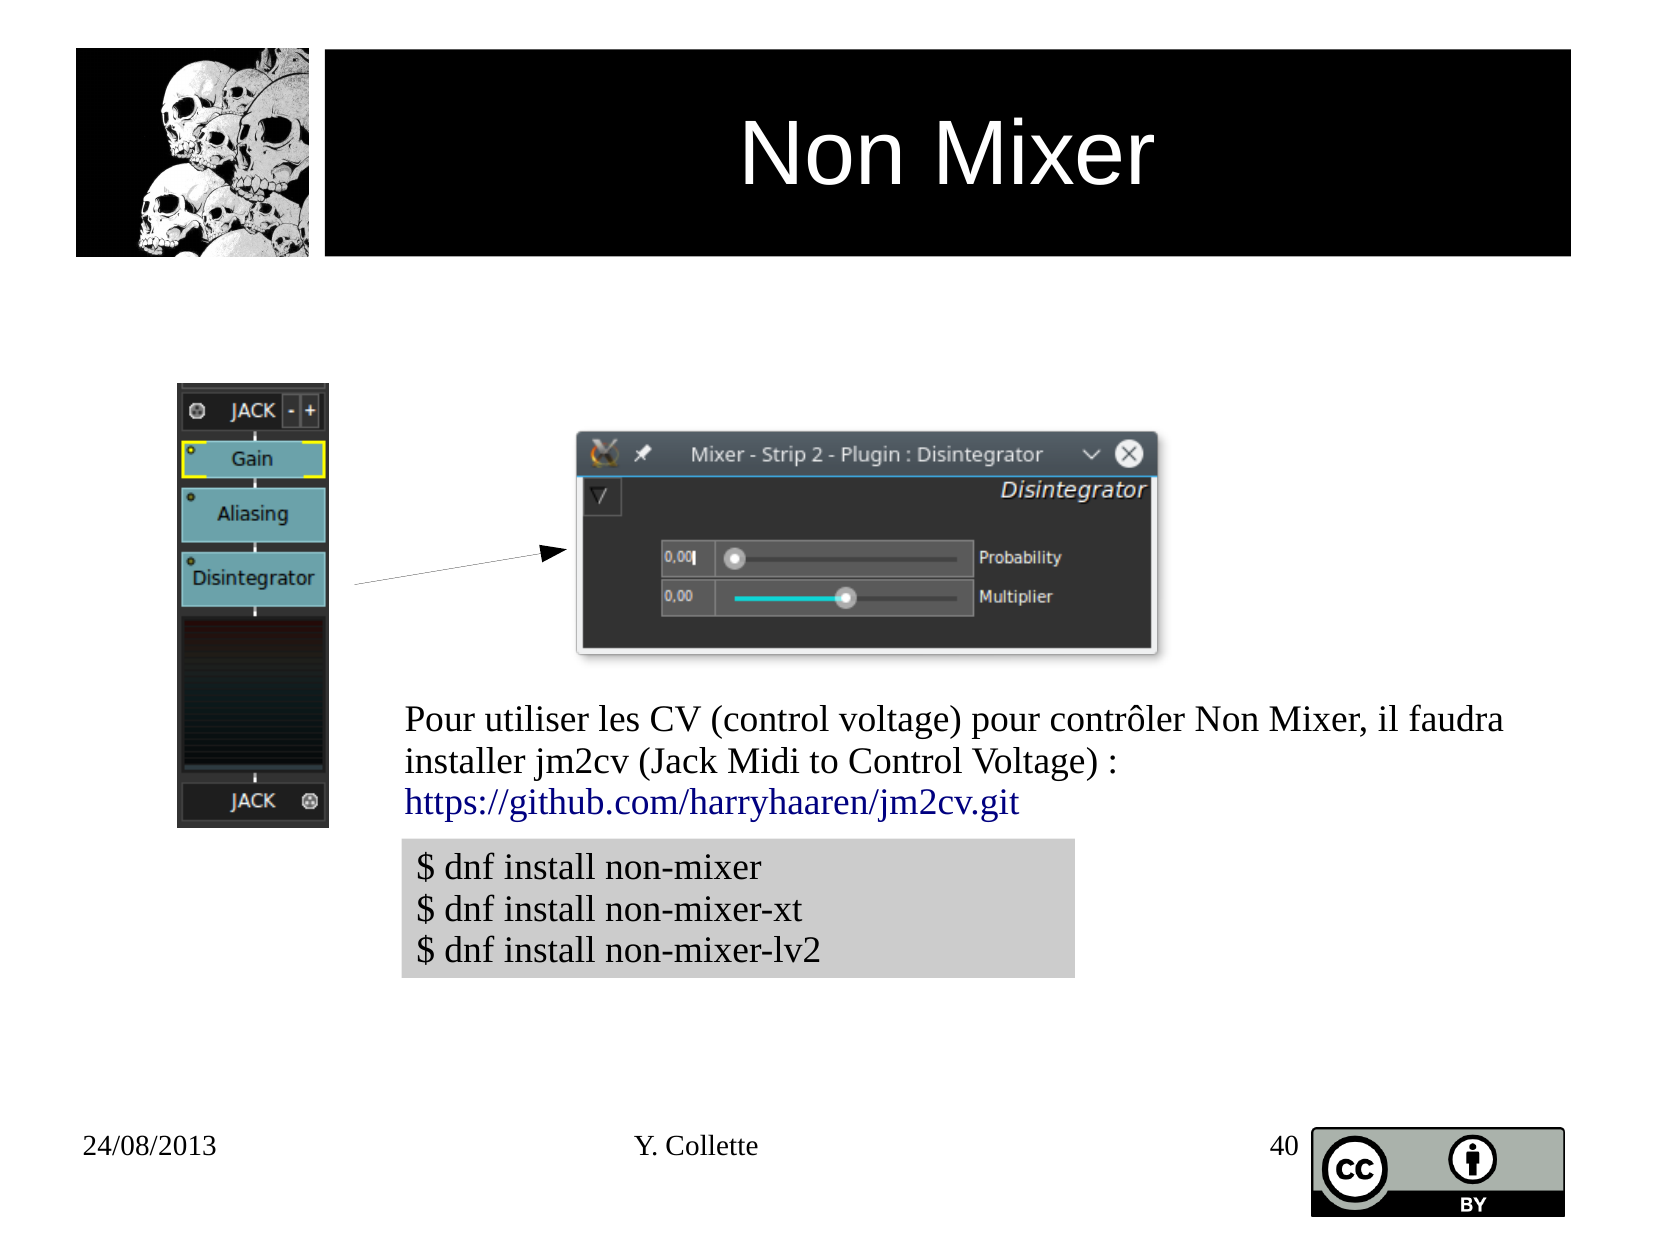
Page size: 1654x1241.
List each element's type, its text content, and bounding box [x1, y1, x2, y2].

picture [1311, 1127, 1565, 1217]
title Non Mixer [324, 49, 1571, 257]
picture [566, 421, 1178, 675]
text_box Pour utiliser les CV (control voltage) pour contrôler Non Mixer, il faudra installer jm2cv (Jack Midi to Control Voltage) : https://github.com/harryhaaren/jm2cv.git [389, 690, 1524, 831]
text_box $ dnf install non-mixer $ dnf install non-mixer-xt $ dnf install non-mixer-lv2 [401, 838, 1075, 978]
picture [76, 48, 309, 257]
picture [177, 383, 329, 828]
